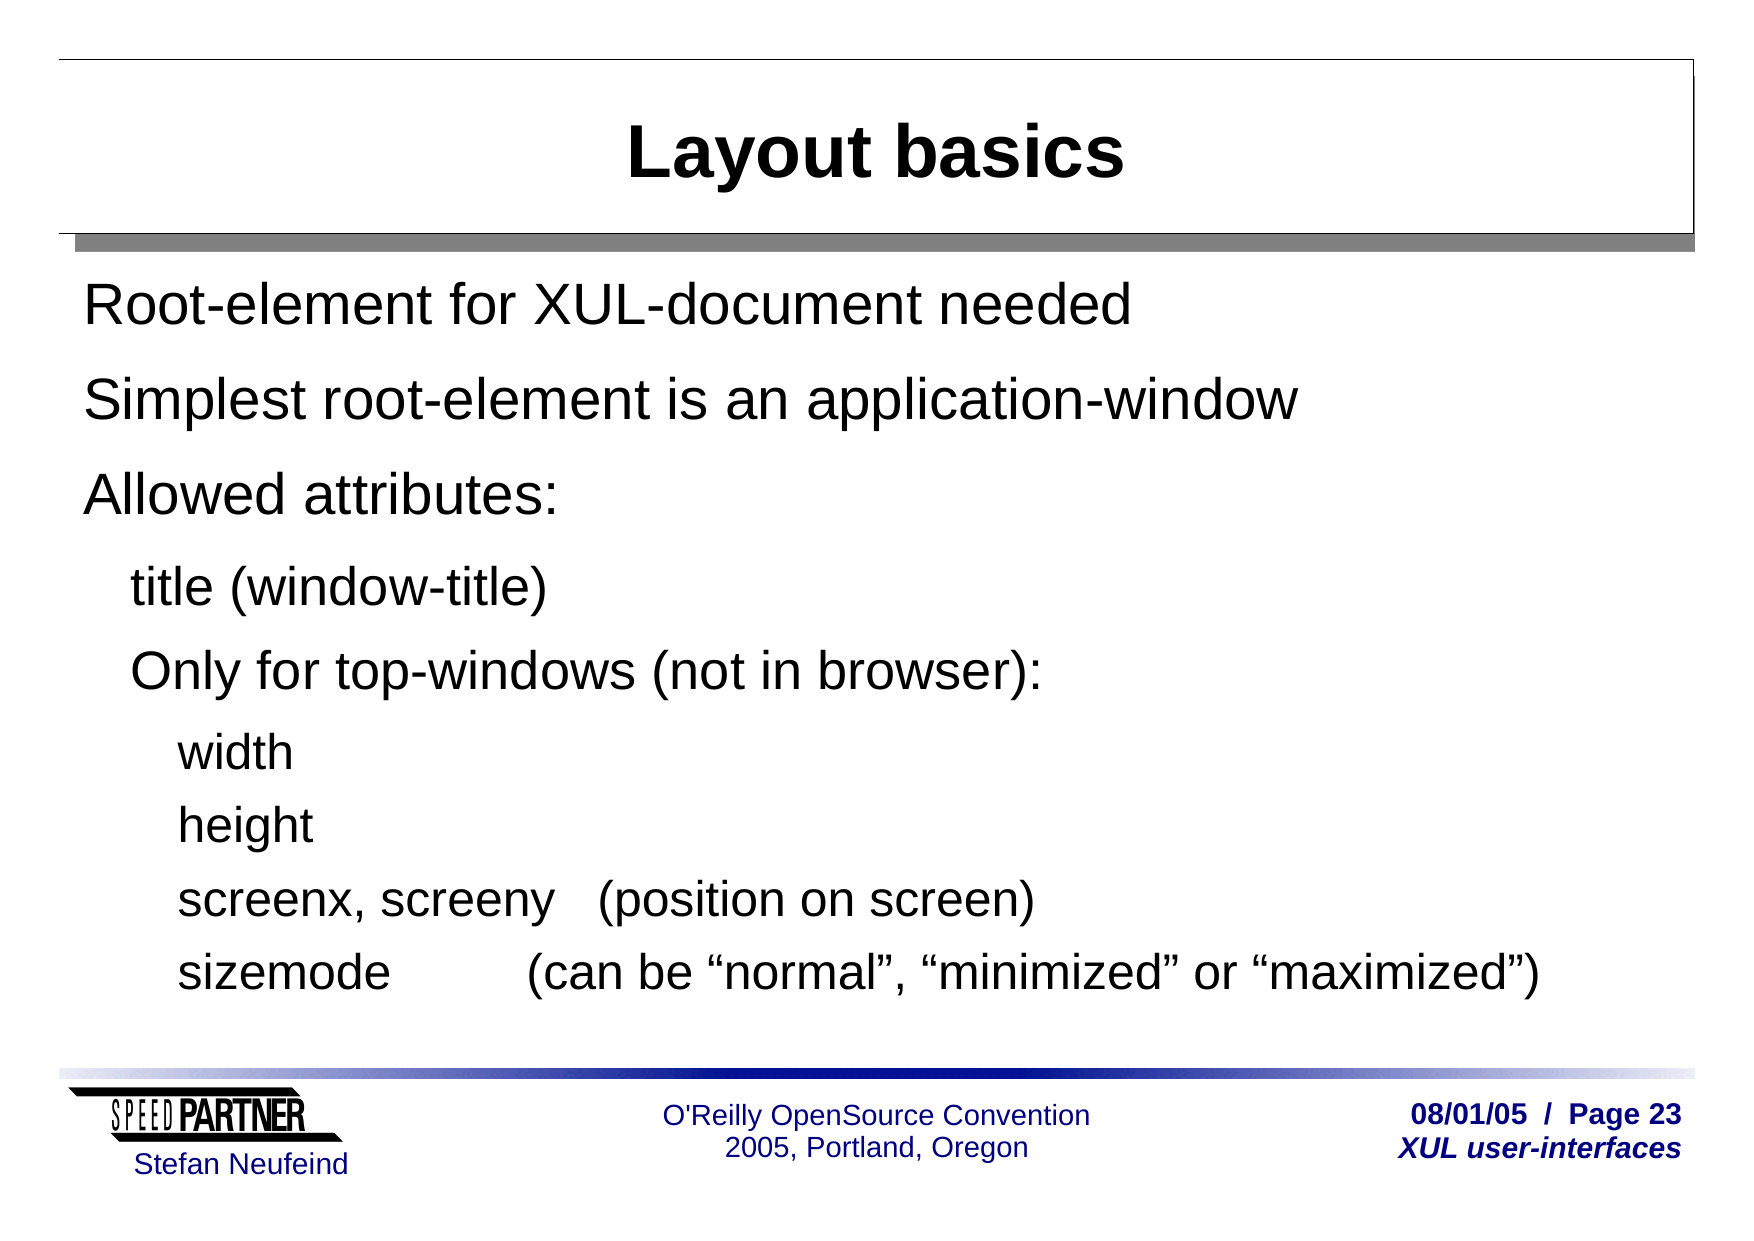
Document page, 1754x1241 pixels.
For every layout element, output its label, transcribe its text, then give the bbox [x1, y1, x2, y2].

picture [59, 1068, 1695, 1079]
list Root-element for XUL-document needed Simplest root-element is an application-window Allowed attributes: title (window-title) Only for top-windows (not in browser): width height screenx, screeny (position on screen) sizemode (can be “normal”, “minimized” or “maximized”) [71, 272, 1695, 1055]
picture [64, 1082, 348, 1146]
title Layout basics [59, 59, 1695, 244]
